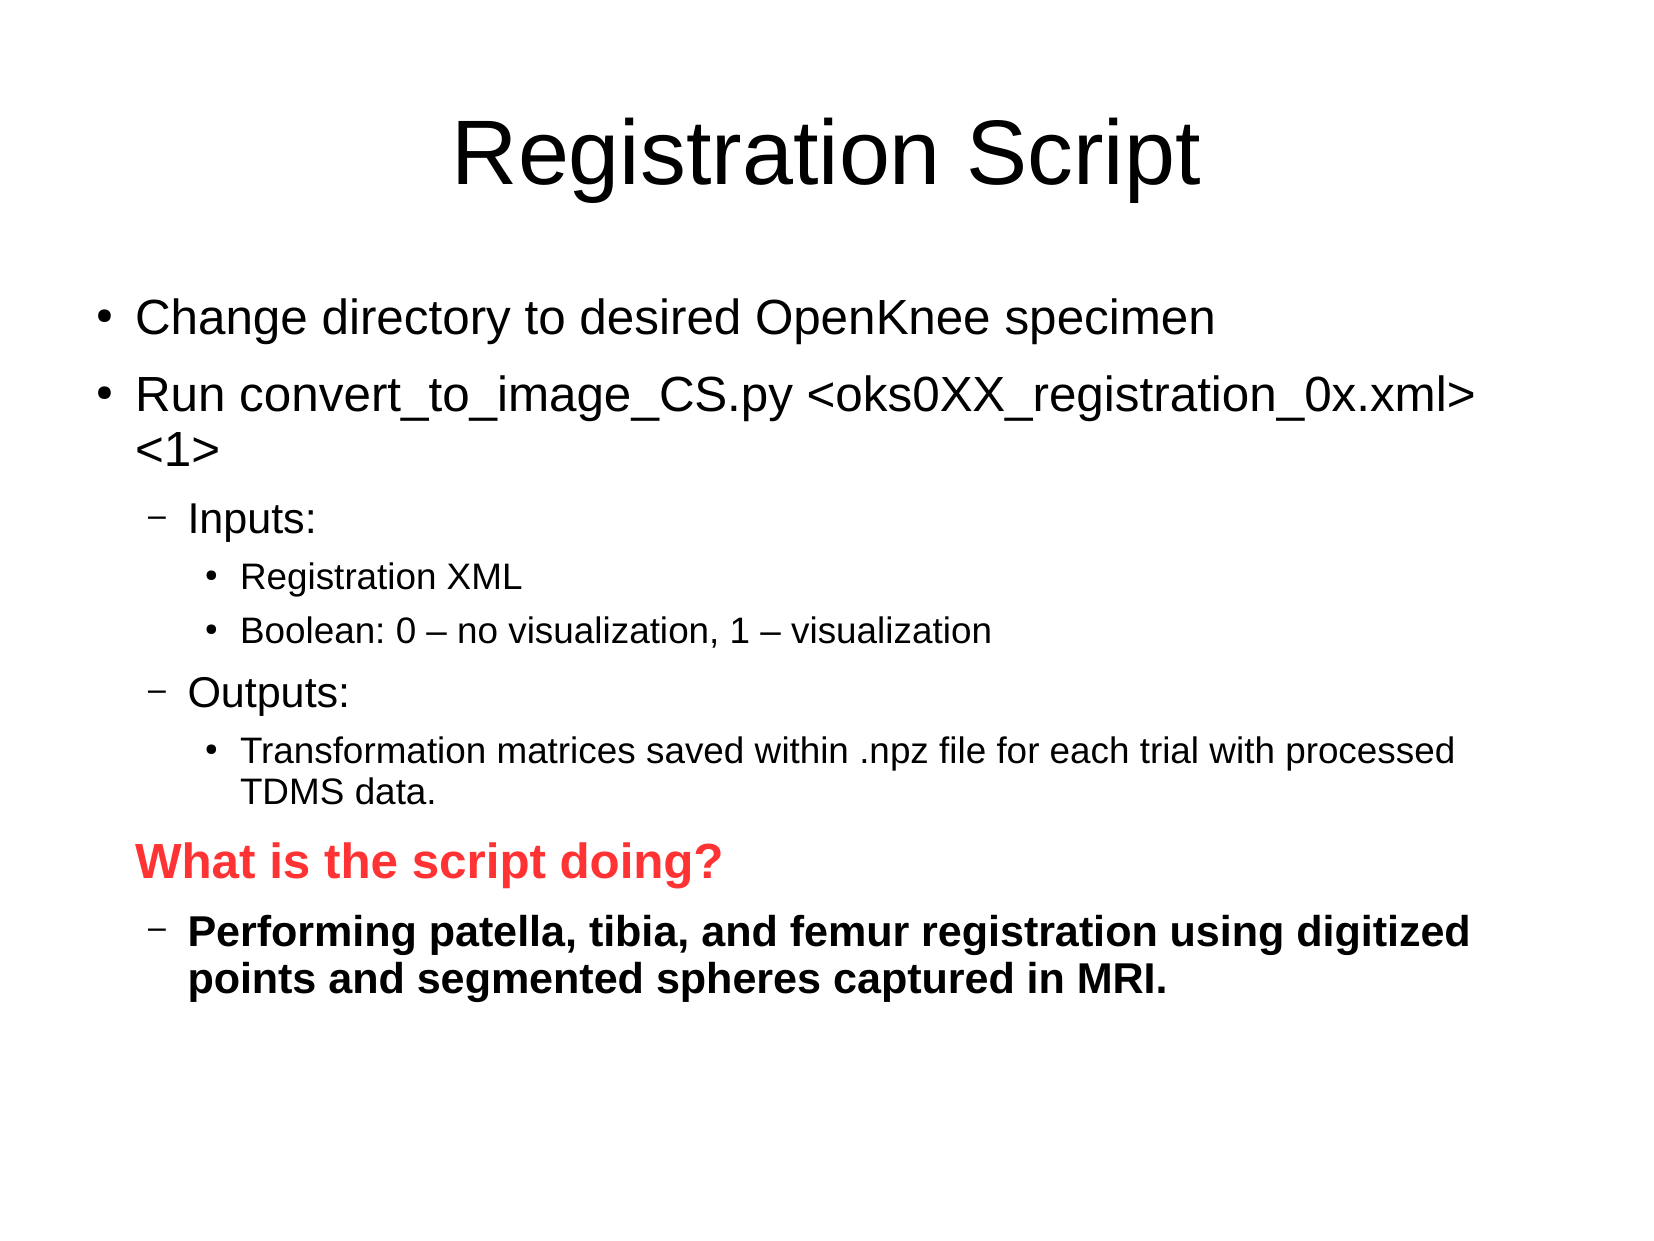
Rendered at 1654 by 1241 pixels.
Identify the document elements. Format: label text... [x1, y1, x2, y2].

title Registration Script [82, 49, 1571, 257]
list Change directory to desired OpenKnee specimen Run convert_to_image_CS.py <oks0XX_registration_0x.xml> <1> Inputs: Registration XML Boolean: 0 – no visualization, 1 – visualization Outputs: Transformation matrices saved within .npz file for each trial with processed TDMS data. What is the script doing? Performing patella, tibia, and femur registration using digitized points and segmented spheres captured in MRI. [82, 290, 1571, 1010]
